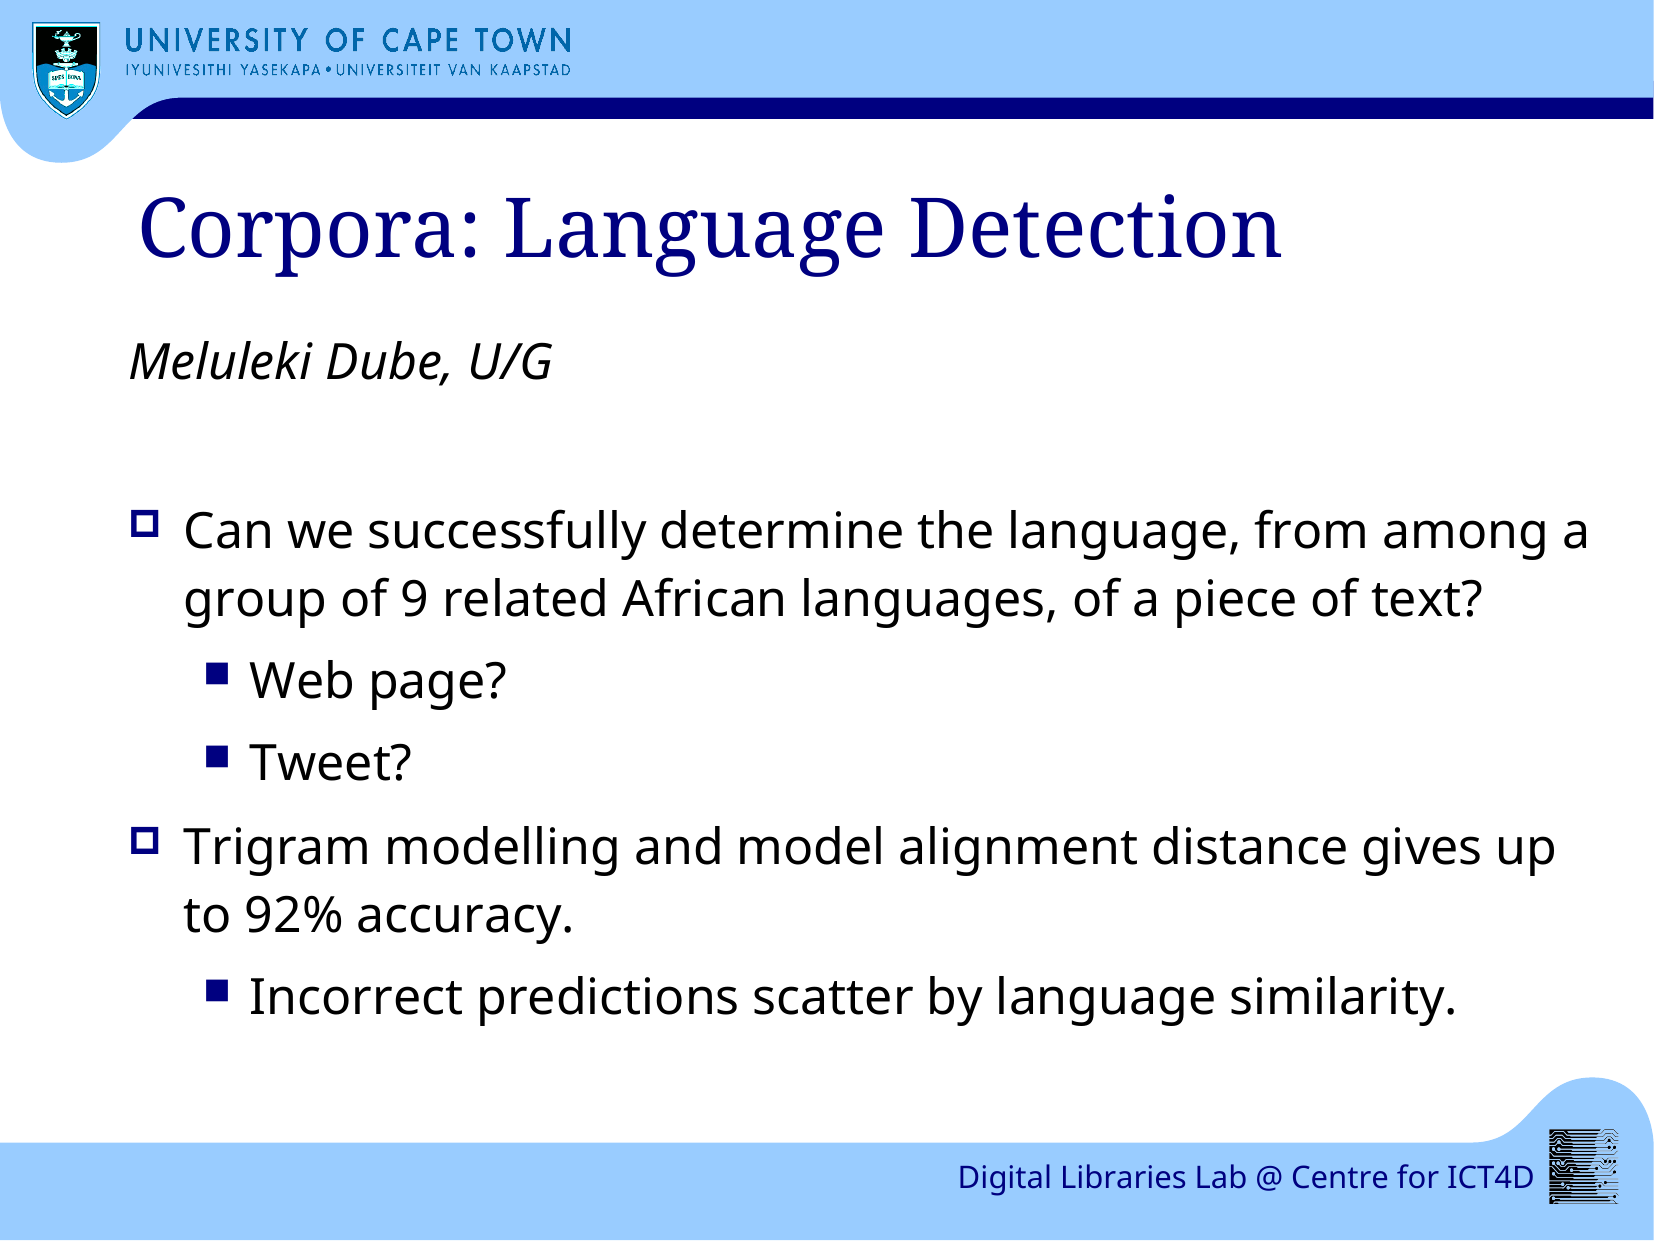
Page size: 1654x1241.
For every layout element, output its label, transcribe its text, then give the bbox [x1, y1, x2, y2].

picture [1549, 1129, 1619, 1204]
title Corpora: Language Detection [137, 155, 1598, 296]
picture [122, 25, 573, 78]
picture [32, 22, 101, 120]
list Meluleki Dube, U/G Can we successfully determine the language, from among a group of 9 related African languages, of a piece of text? Web page? Tweet? Trigram modelling and model alignment distance gives up to 92% accuracy. Incorrect predictions scatter by language similarity. [128, 326, 1597, 1046]
